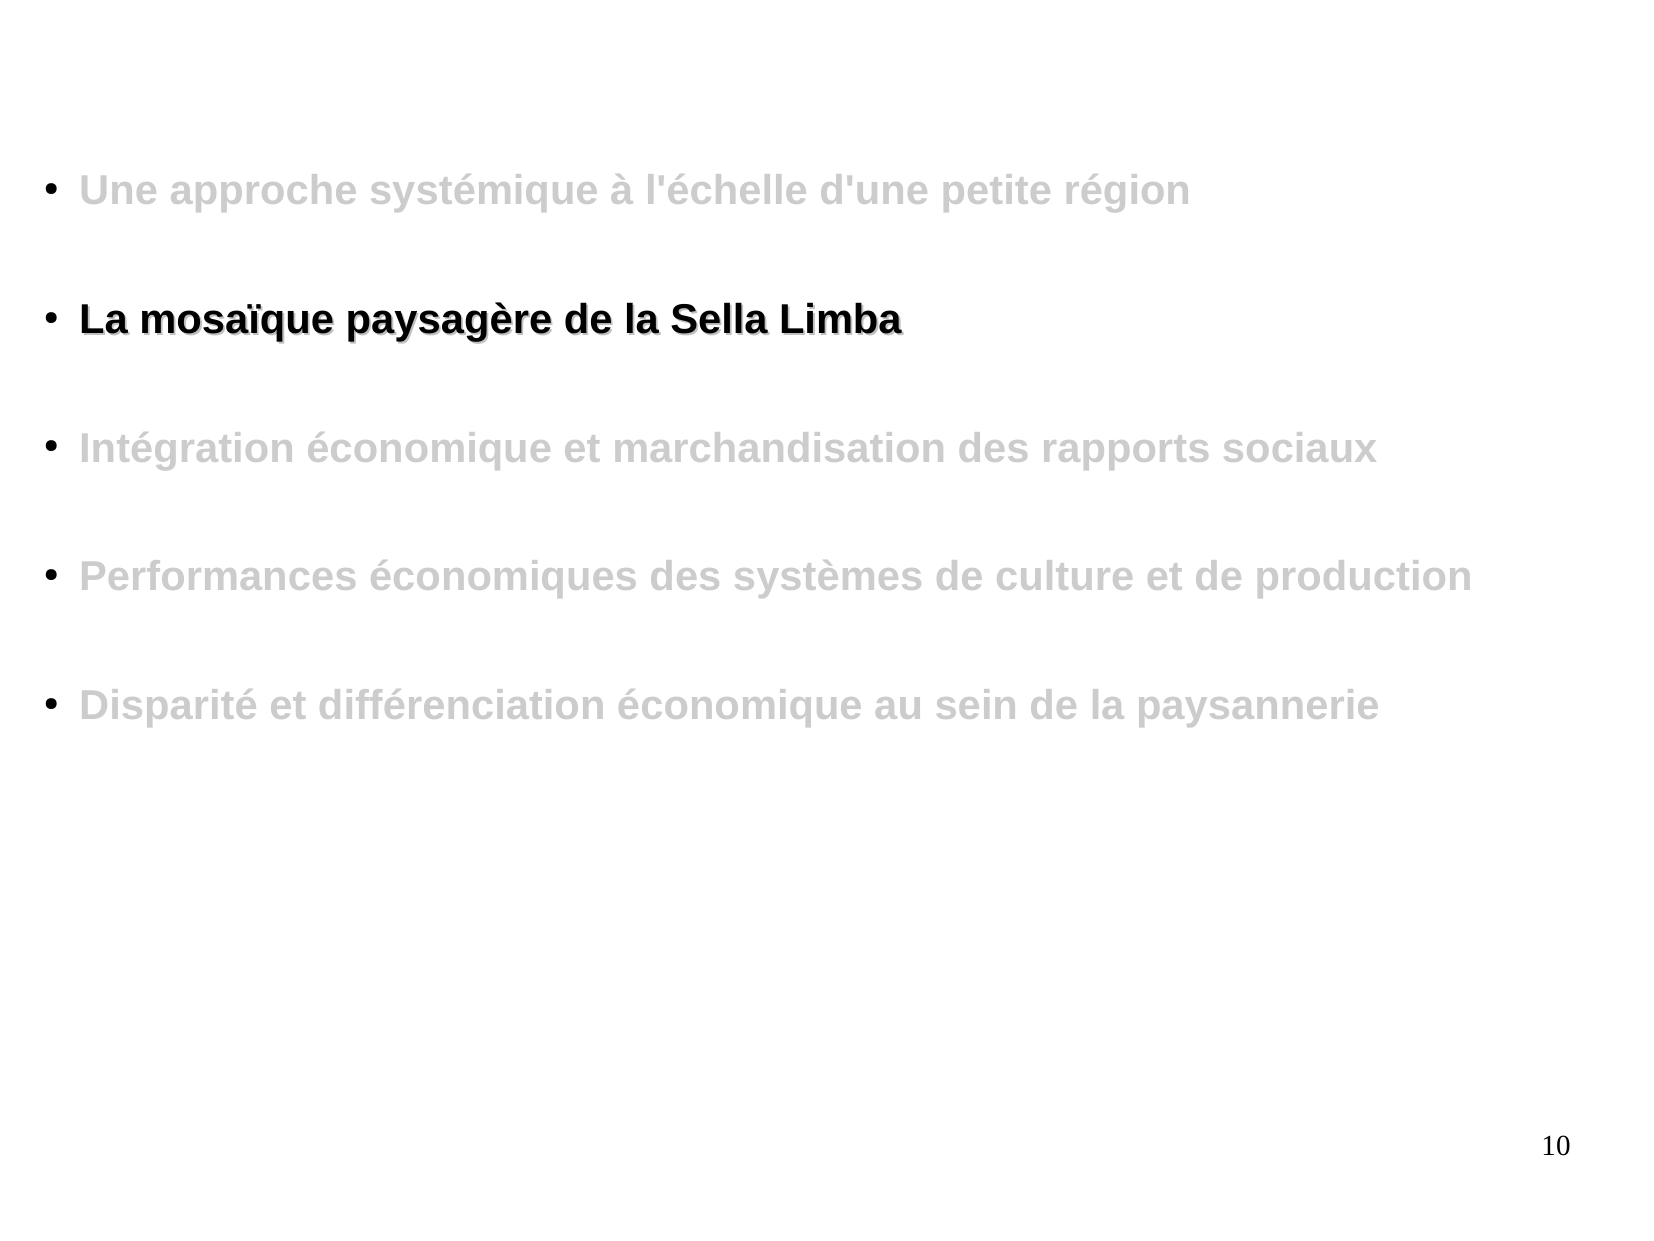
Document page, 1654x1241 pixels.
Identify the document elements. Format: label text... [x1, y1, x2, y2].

text_box Une approche systémique à l'échelle d'une petite région La mosaïque paysagère de la Sella Limba Intégration économique et marchandisation des rapports sociaux Performances économiques des systèmes de culture et de production Disparité et différenciation économique au sein de la paysannerie [28, 35, 1654, 1241]
